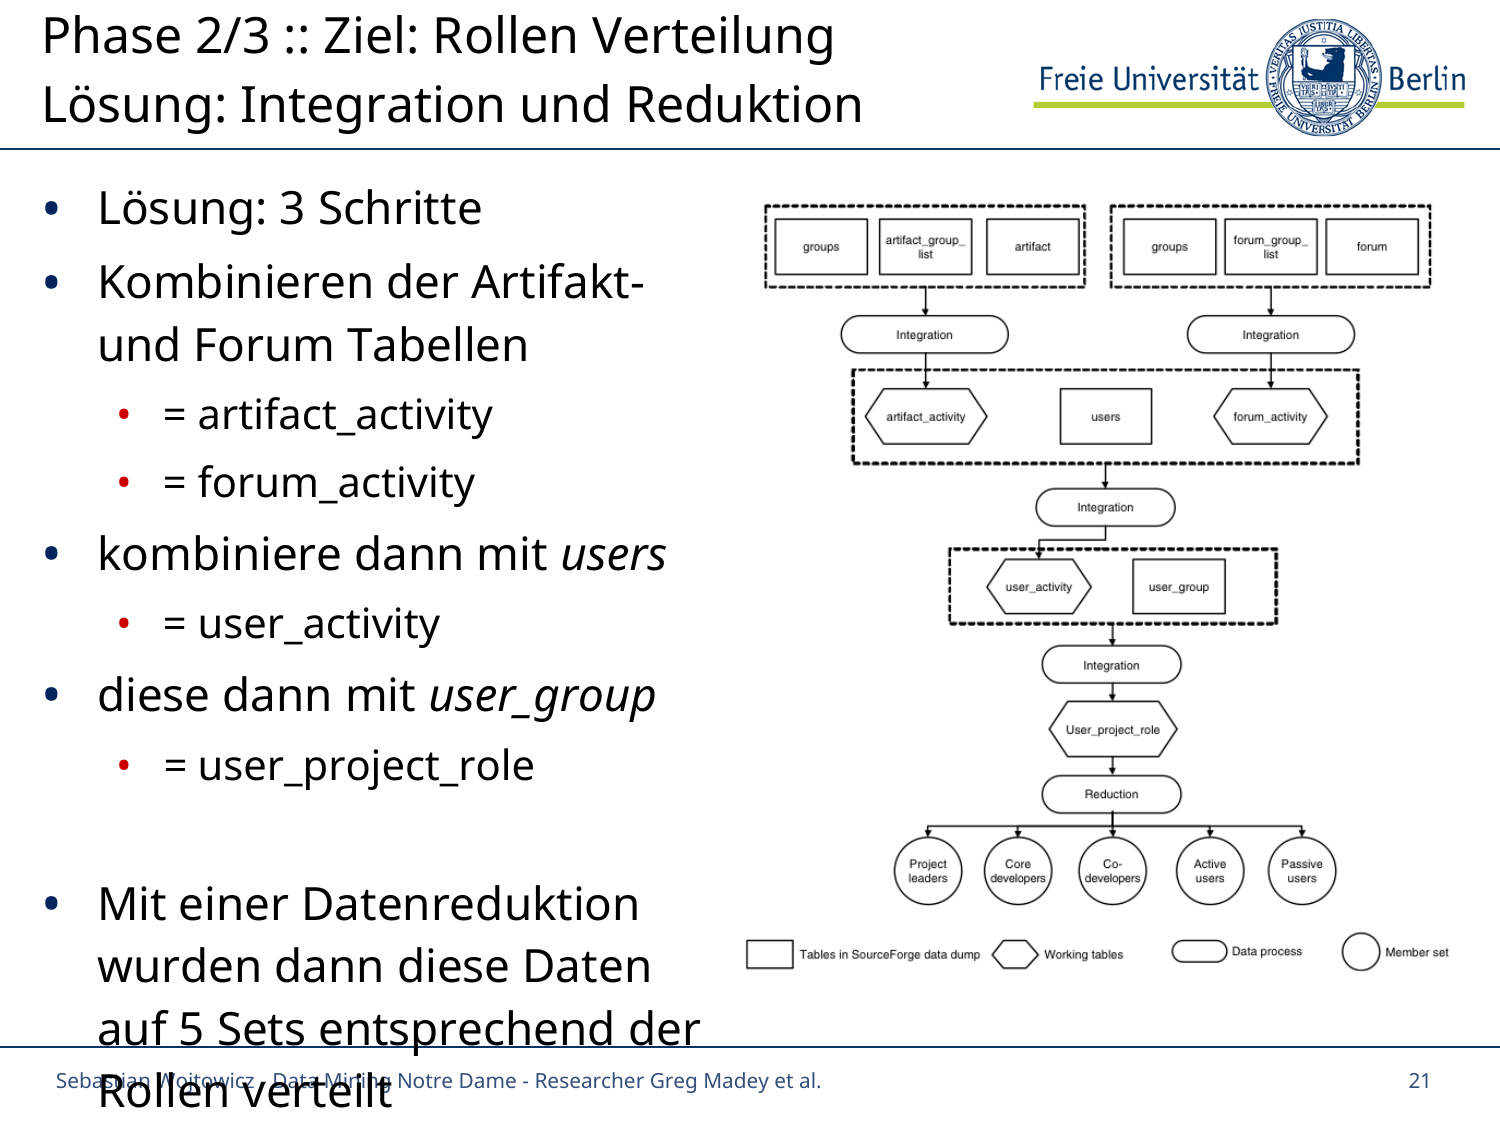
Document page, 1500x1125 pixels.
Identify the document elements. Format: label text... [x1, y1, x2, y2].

list Lösung: 3 Schritte Kombinieren der Artifakt- und Forum Tabellen = artifact_activity = forum_activity kombiniere dann mit users = user_activity diese dann mit user_group = user_project_role Mit einer Datenreduktion wurden dann diese Daten auf 5 Sets entsprechend der Rollen verteilt [41, 175, 728, 1039]
picture [734, 194, 1477, 975]
title Phase 2/3 :: Ziel: Rollen Verteilung Lösung: Integration und Reduktion [41, 0, 1016, 138]
picture [1033, 19, 1470, 137]
